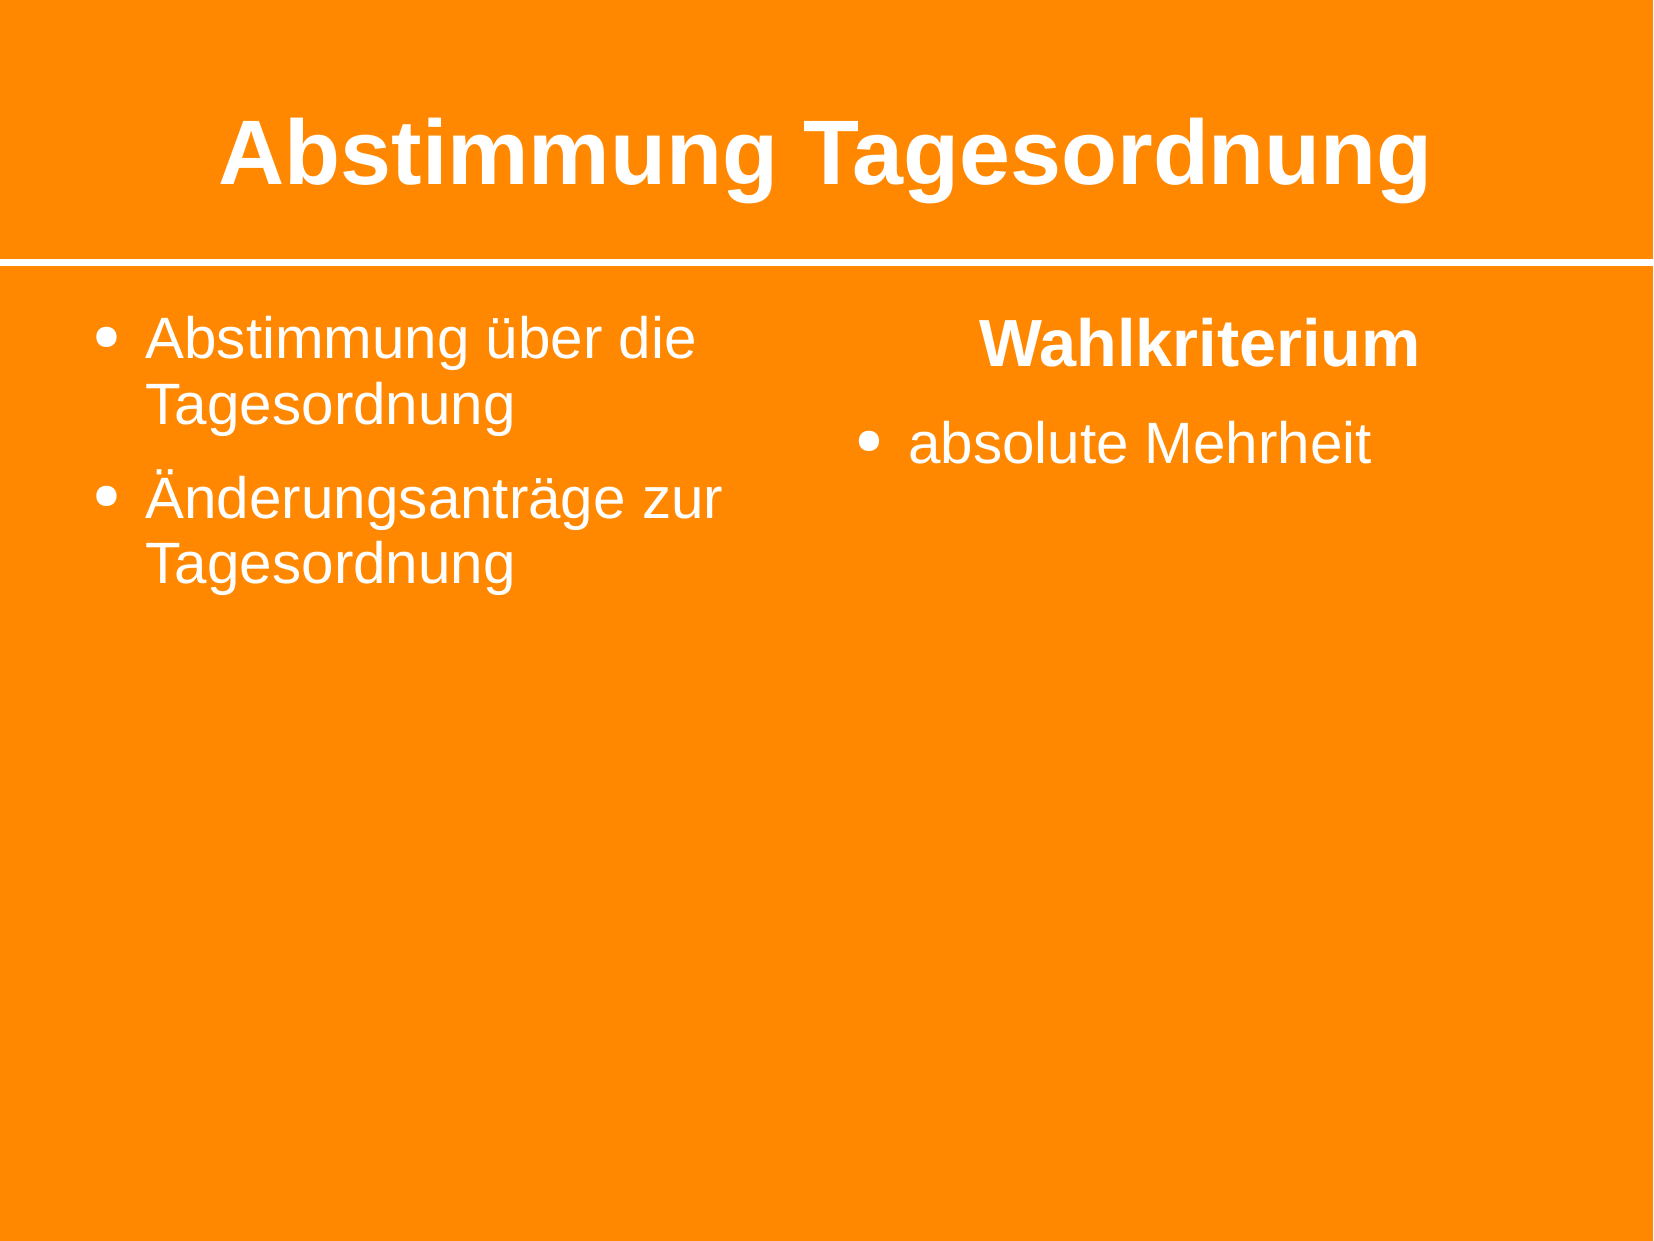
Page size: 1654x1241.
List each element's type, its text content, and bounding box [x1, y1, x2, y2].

list Abstimmung über die Tagesordnung Änderungsanträge zur Tagesordnung [75, 306, 801, 1111]
list Wahlkriterium absolute Mehrheit [837, 306, 1564, 1111]
title Abstimmung Tagesordnung [82, 56, 1571, 250]
